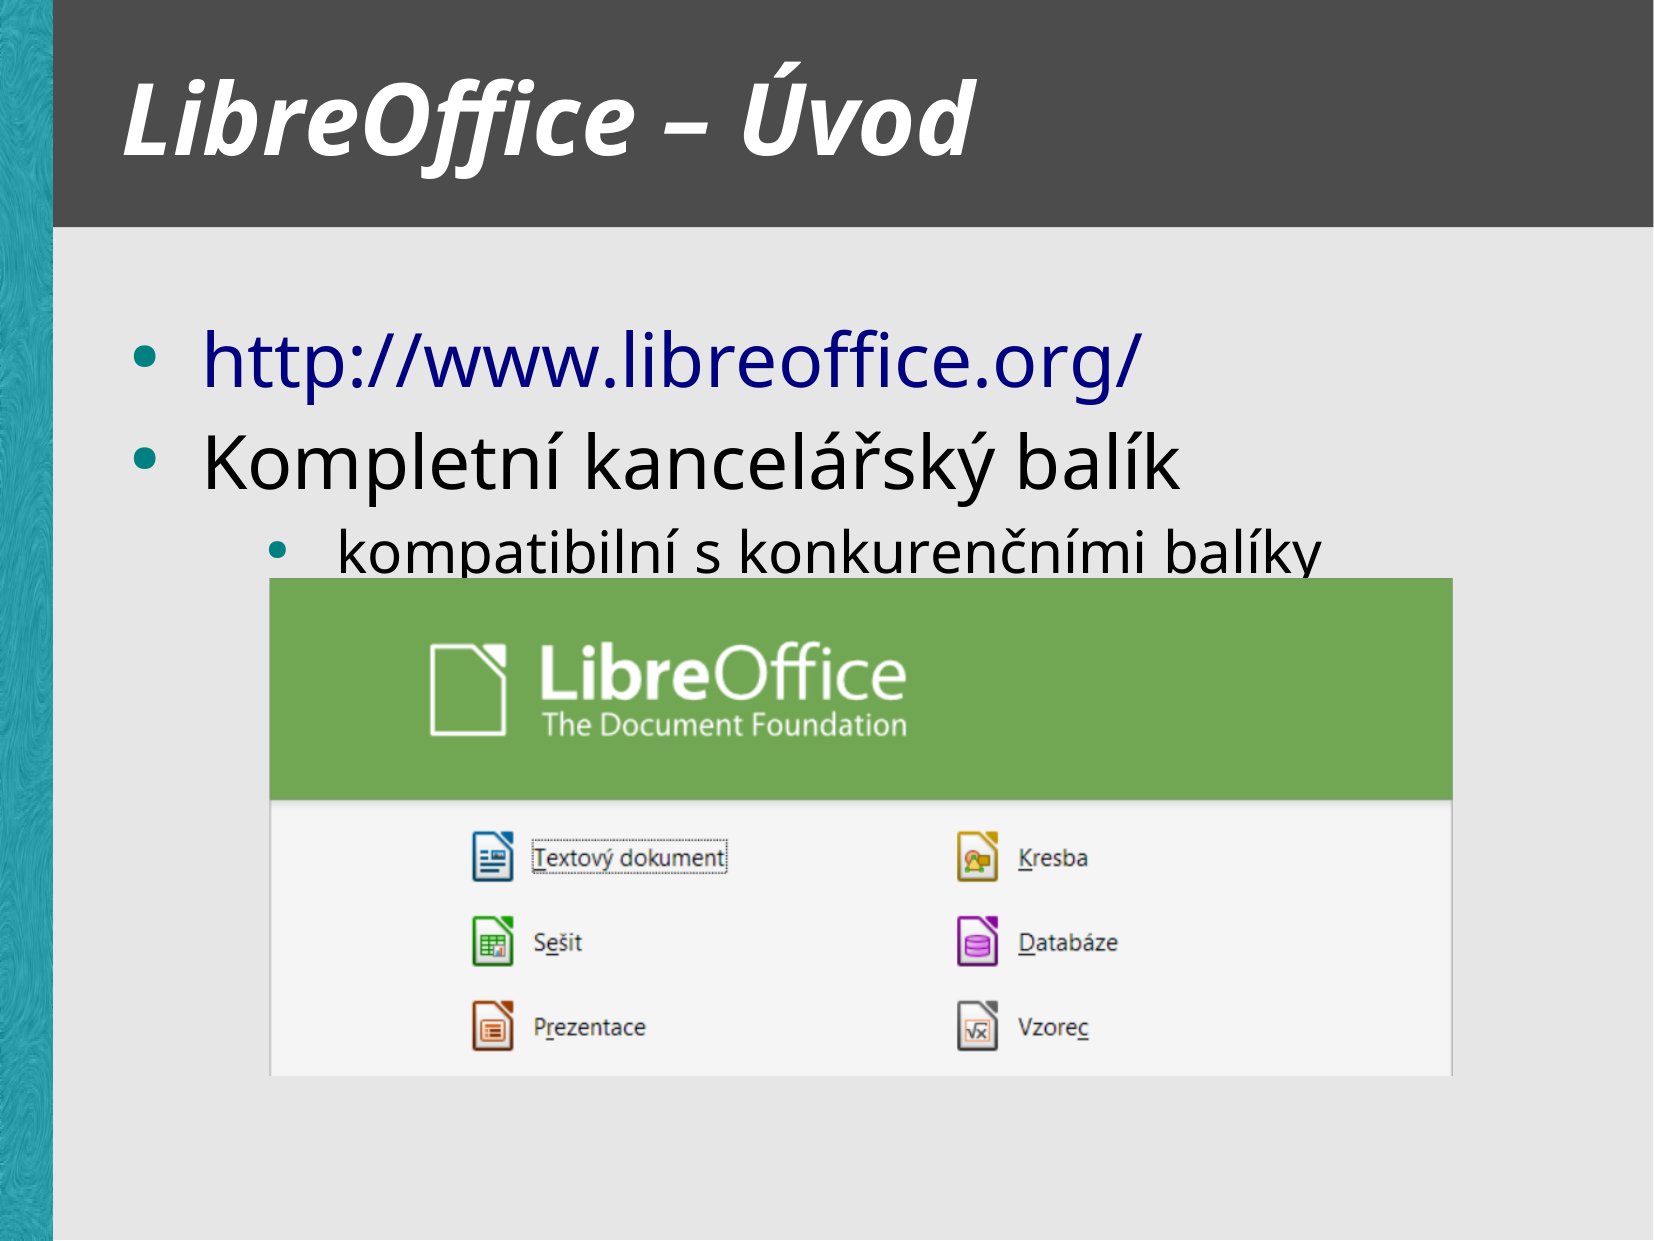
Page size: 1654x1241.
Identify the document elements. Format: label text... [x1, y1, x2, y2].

picture [0, 0, 53, 1241]
title LibreOffice – Úvod [121, 12, 1565, 221]
list http://www.libreoffice.org/ Kompletní kancelářský balík kompatibilní s konkurenčními balíky [118, 307, 1563, 1162]
picture [269, 578, 1453, 1076]
